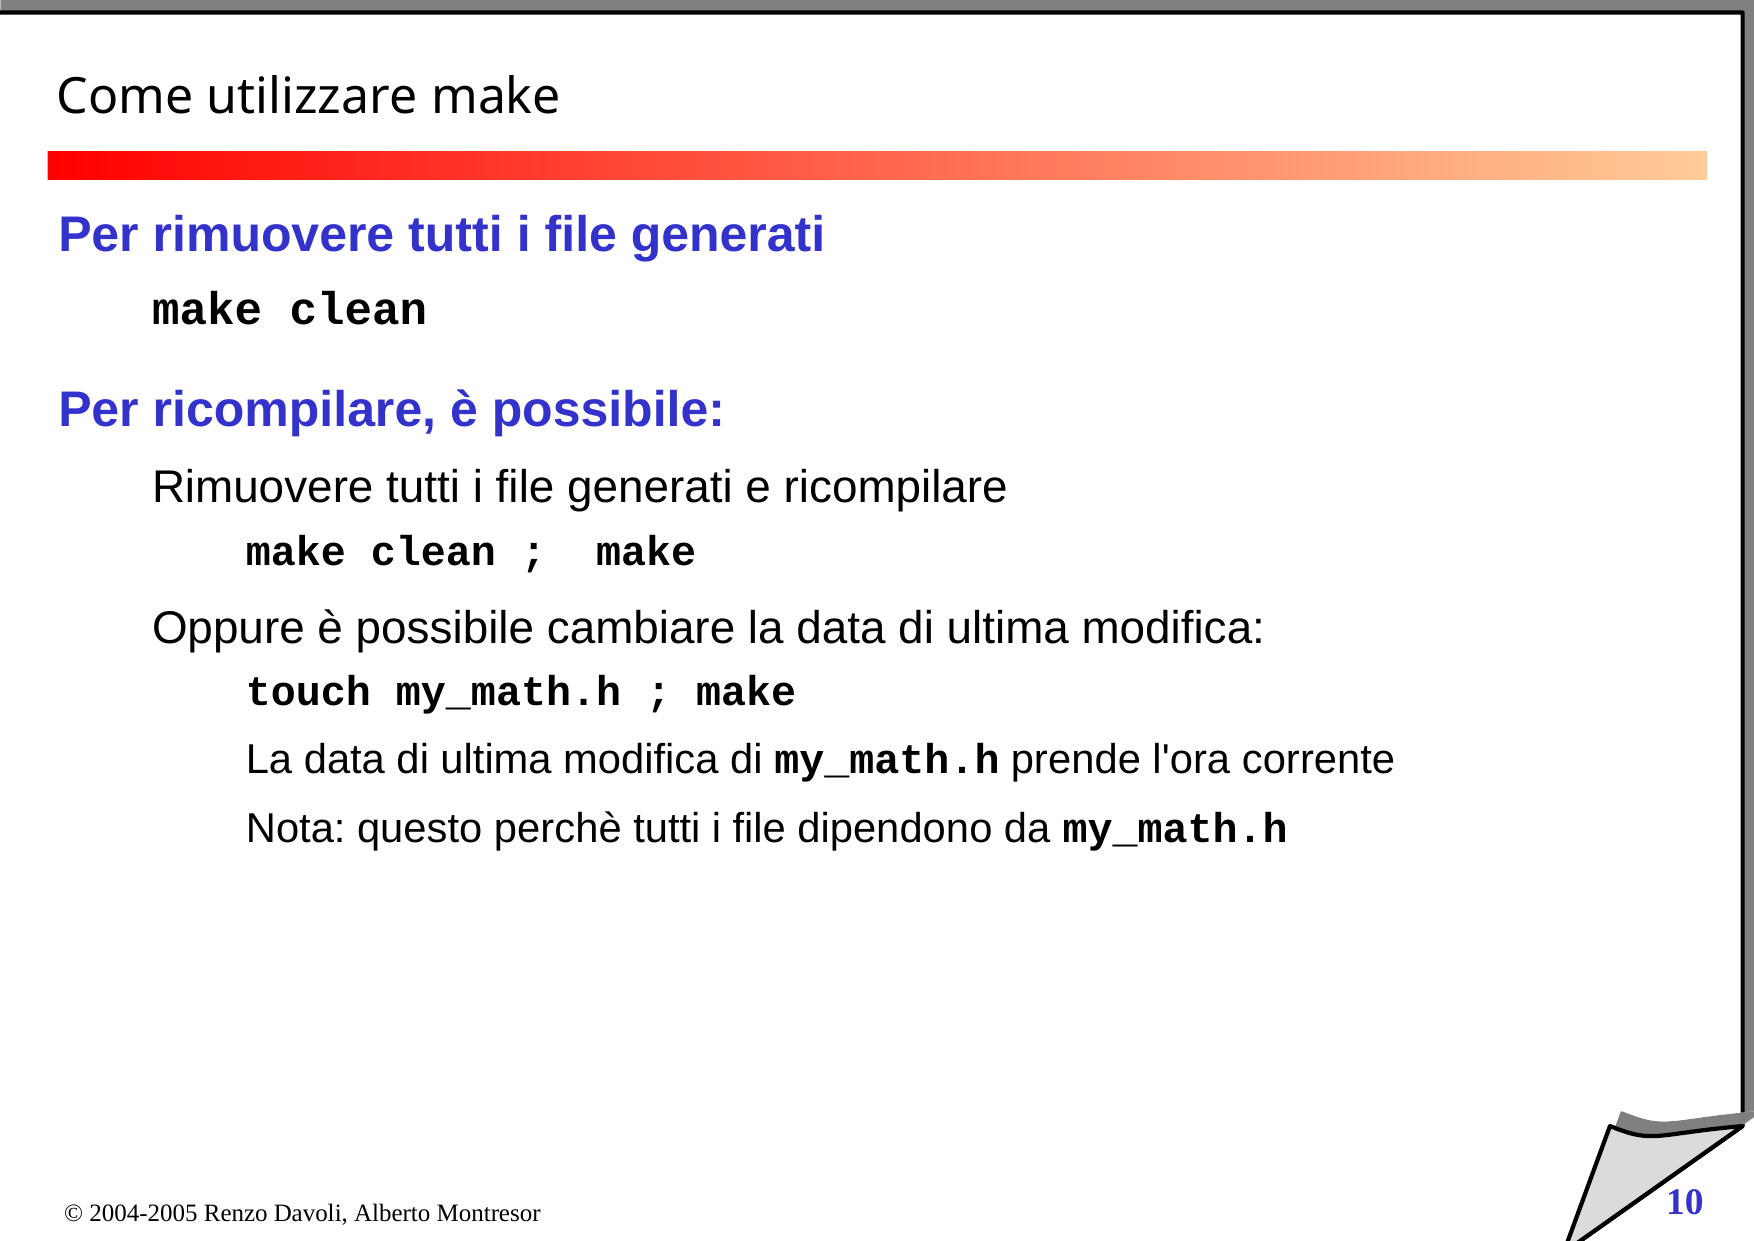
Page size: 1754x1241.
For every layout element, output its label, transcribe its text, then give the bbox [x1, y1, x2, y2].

list Per rimuovere tutti i file generati make clean Per ricompilare, è possibile: Rimuovere tutti i file generati e ricompilare make clean ; make Oppure è possibile cambiare la data di ultima modifica: touch my_math.h ; make La data di ultima modifica di my_math.h prende l'ora corrente Nota: questo perchè tutti i file dipendono da my_math.h [58, 206, 1696, 924]
title Come utilizzare make [40, 40, 1714, 153]
